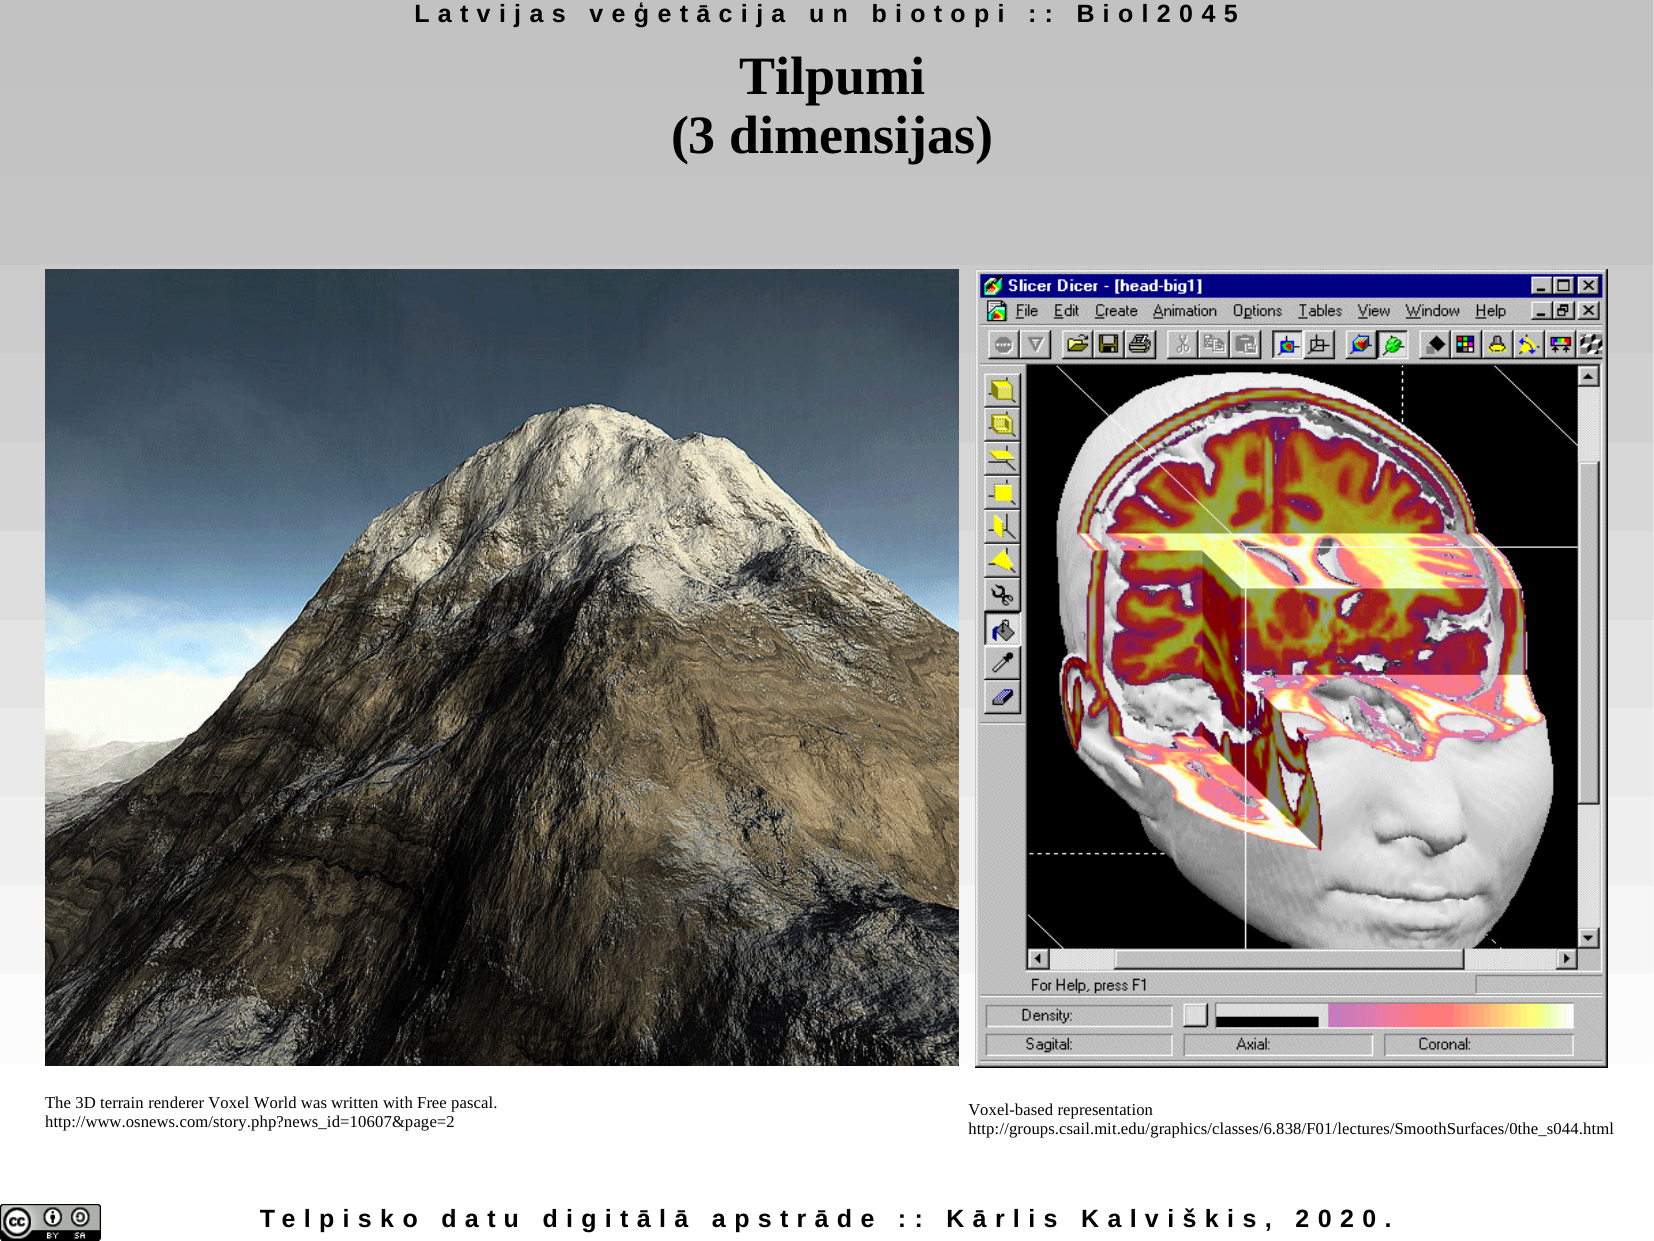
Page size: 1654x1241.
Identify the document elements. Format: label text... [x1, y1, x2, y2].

text_box Voxel-based representation http://groups.csail.mit.edu/graphics/classes/6.838/F01/lectures/SmoothSurfaces/0the_s044.html [968, 1100, 1616, 1138]
picture [0, 0, 1654, 1241]
title Tilpumi (3 dimensijas) [126, 46, 1539, 254]
text_box The 3D terrain renderer Voxel World was written with Free pascal. http://www.osnews.com/story.php?news_id=10607&page=2 [45, 1093, 499, 1131]
